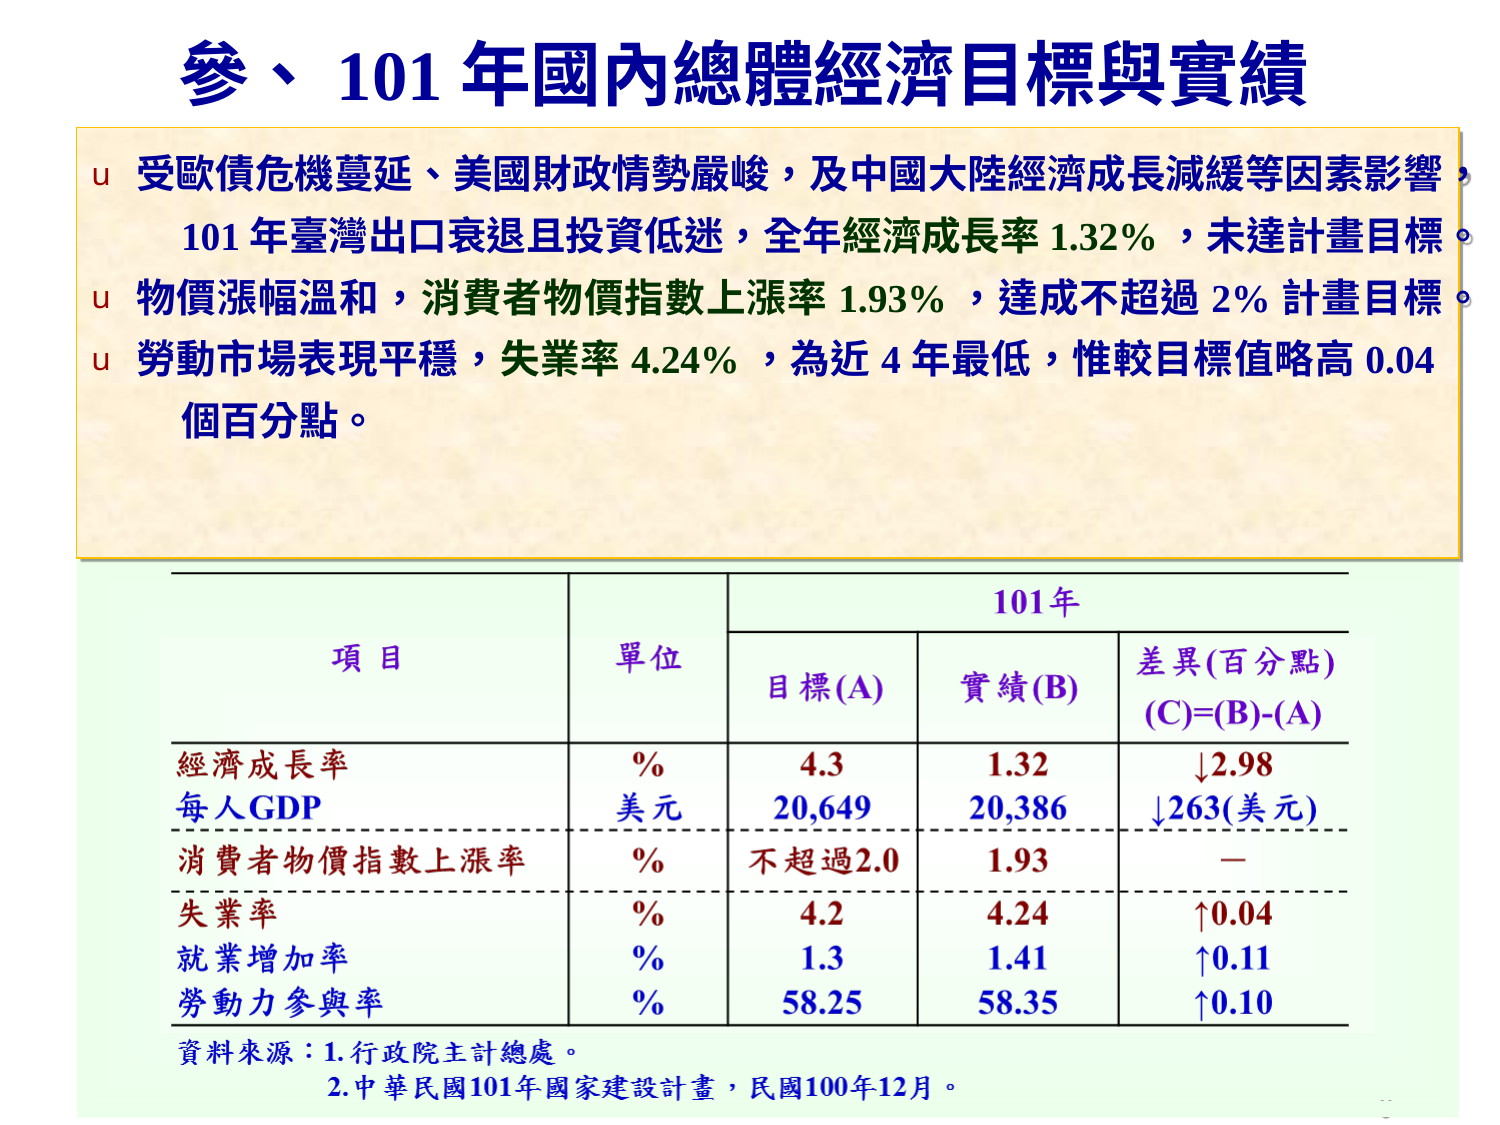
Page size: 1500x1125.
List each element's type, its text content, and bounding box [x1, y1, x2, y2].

text_box [76, 559, 1459, 1118]
text_box 參、101年國內總體經濟目標與實績 [0, 22, 1494, 122]
text_box 5 [1362, 1082, 1500, 1125]
picture [153, 571, 1356, 1120]
text_box 受歐債危機蔓延、美國財政情勢嚴峻，及中國大陸經濟成長減緩等因素影響，101年臺灣出口衰退且投資低迷，全年經濟成長率1.32%，未達計畫目標。 物價漲幅溫和，消費者物價指數上漲率1.93%，達成不超過2%計畫目標。 勞動市場表現平穩，失業率4.24%，為近4年最低，惟較目標值略高0.04個百分點。 [76, 127, 1459, 559]
